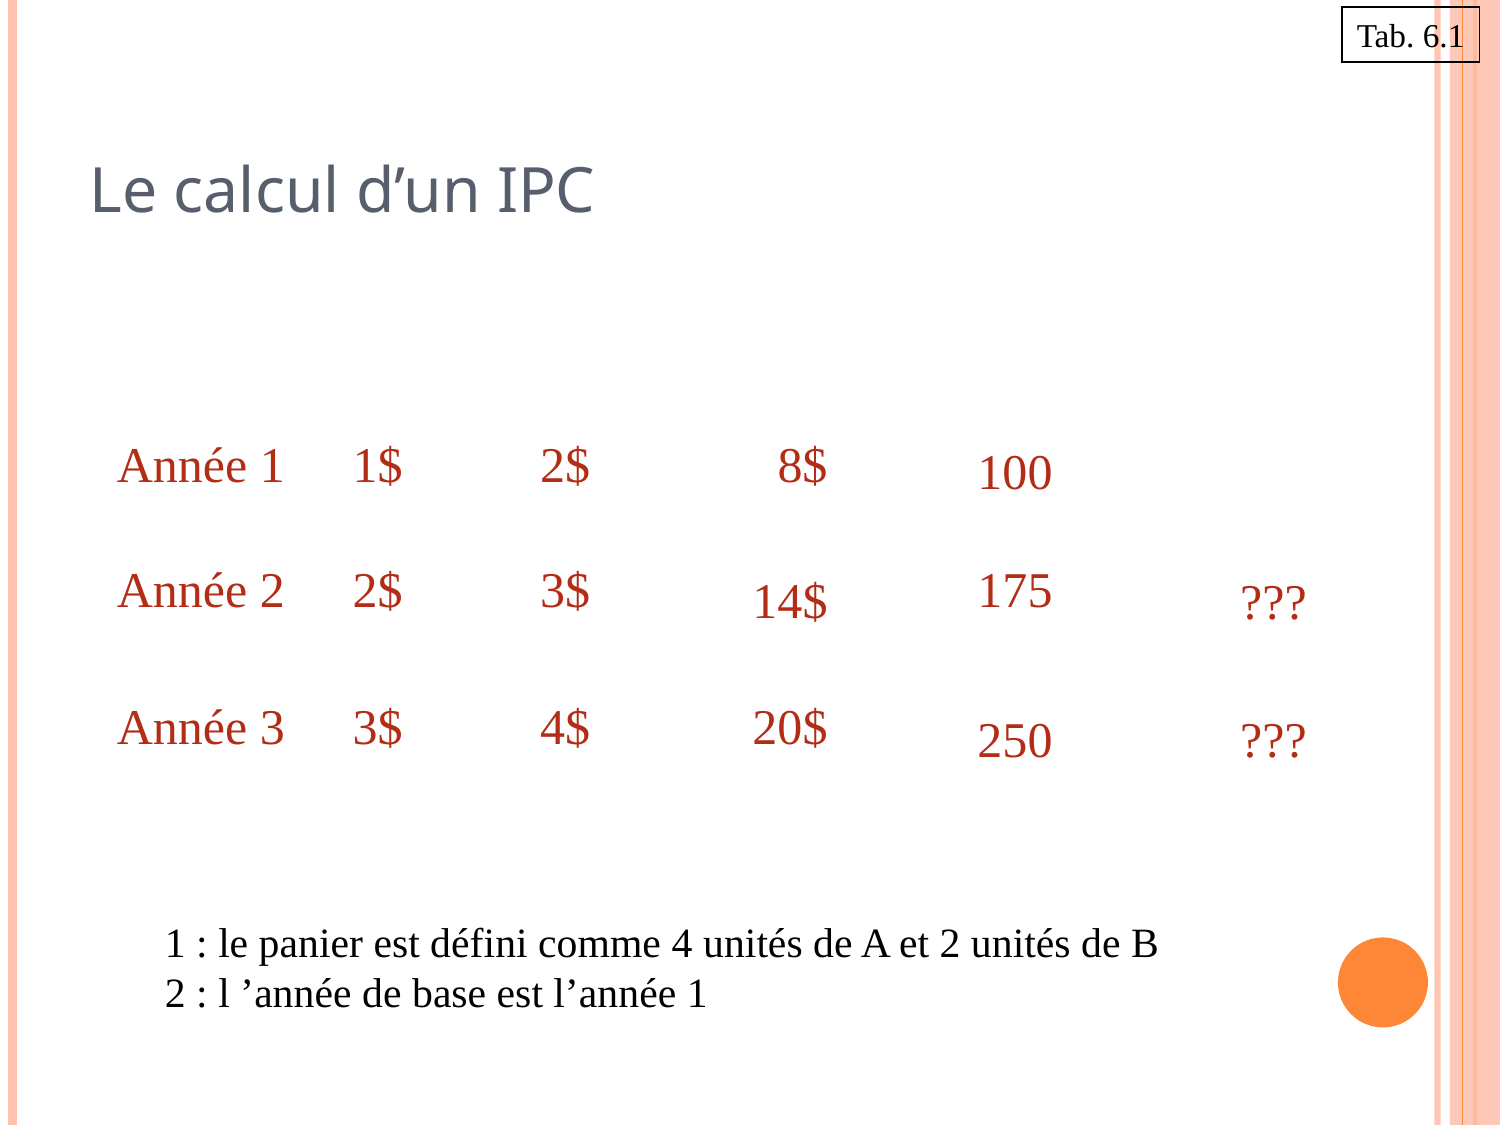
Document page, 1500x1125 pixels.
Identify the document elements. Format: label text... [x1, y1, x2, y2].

text_box 175 [962, 549, 1068, 625]
text_box 250 [962, 699, 1068, 775]
text_box Tab. 6.1 [1342, 7, 1480, 62]
text_box 3$ [337, 687, 418, 763]
title Le calcul d’un IPC [75, 45, 1300, 233]
text_box 20$ [737, 687, 843, 763]
text_box 4$ [525, 687, 605, 763]
text_box Année 3 [102, 687, 300, 763]
text_box 14$ [737, 560, 843, 636]
text_box 1$ [337, 424, 418, 500]
text_box 1 : le panier est défini comme 4 unités de A et 2 unités de B 2 : l ’année de base est l’année 1 [149, 908, 1175, 1023]
text_box 100 [962, 431, 1068, 507]
text_box 2$ [525, 424, 605, 500]
text_box Année 1 [102, 424, 300, 500]
text_box ??? [1225, 699, 1322, 775]
text_box Année 2 [102, 549, 300, 625]
text_box ??? [1225, 562, 1322, 638]
text_box 2$ [337, 549, 418, 625]
text_box 8$ [762, 424, 843, 500]
text_box 3$ [525, 549, 605, 625]
